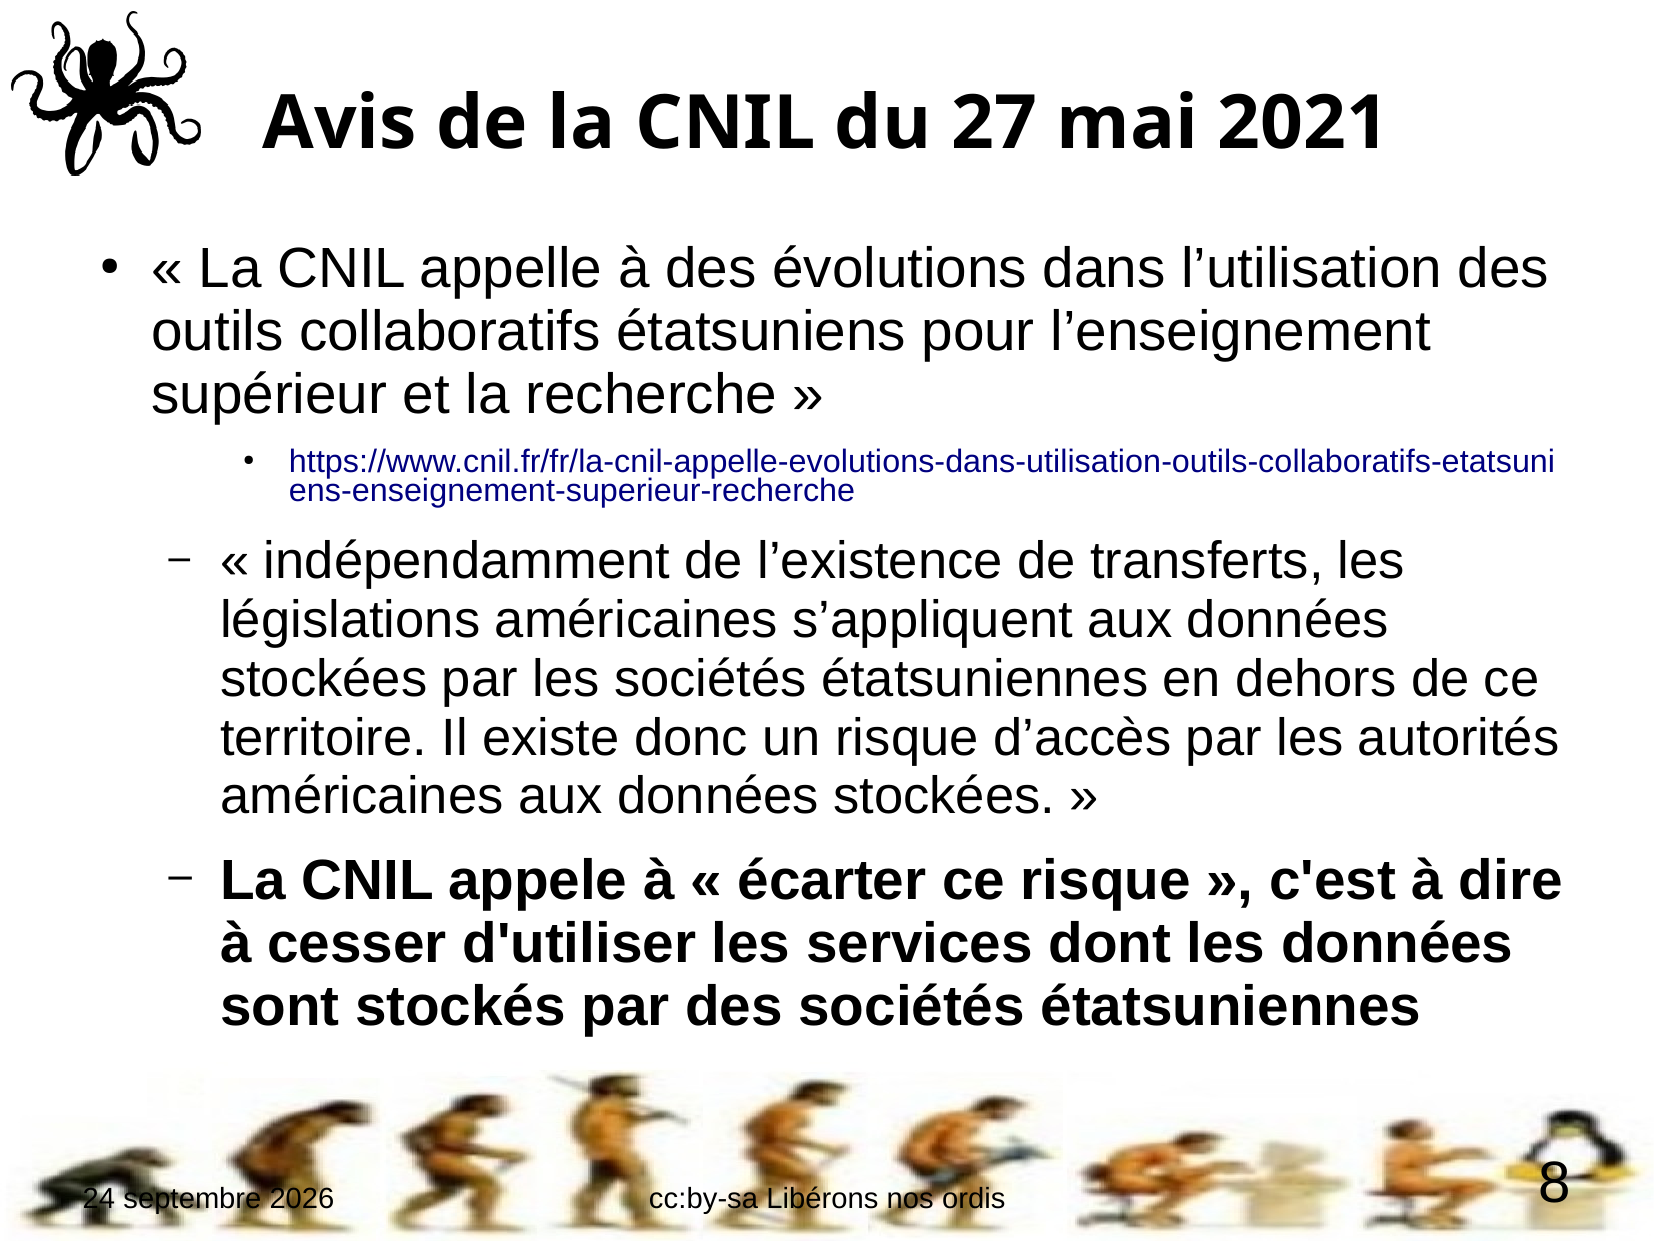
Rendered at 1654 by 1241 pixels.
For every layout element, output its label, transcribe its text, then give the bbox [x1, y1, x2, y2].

title Avis de la CNIL du 27 mai 2021 [82, 49, 1571, 189]
picture [11, 11, 201, 176]
list « La CNIL appelle à des évolutions dans l’utilisation des outils collaboratifs étatsuniens pour l’enseignement supérieur et la recherche » https://www.cnil.fr/fr/la-cnil-appelle-evolutions-dans-utilisation-outils-collaboratifs-etatsuniens-enseignement-superieur-recherche « indépendamment de l’existence de transferts, les législations américaines s’appliquent aux données stockées par les sociétés étatsuniennes en dehors de ce territoire. Il existe donc un risque d’accès par les autorités américaines aux données stockées. » La CNIL appele à « écarter ce risque », c'est à dire à cesser d'utiliser les services dont les données sont stockés par des sociétés étatsuniennes [82, 236, 1571, 1063]
picture [0, 1062, 1654, 1241]
